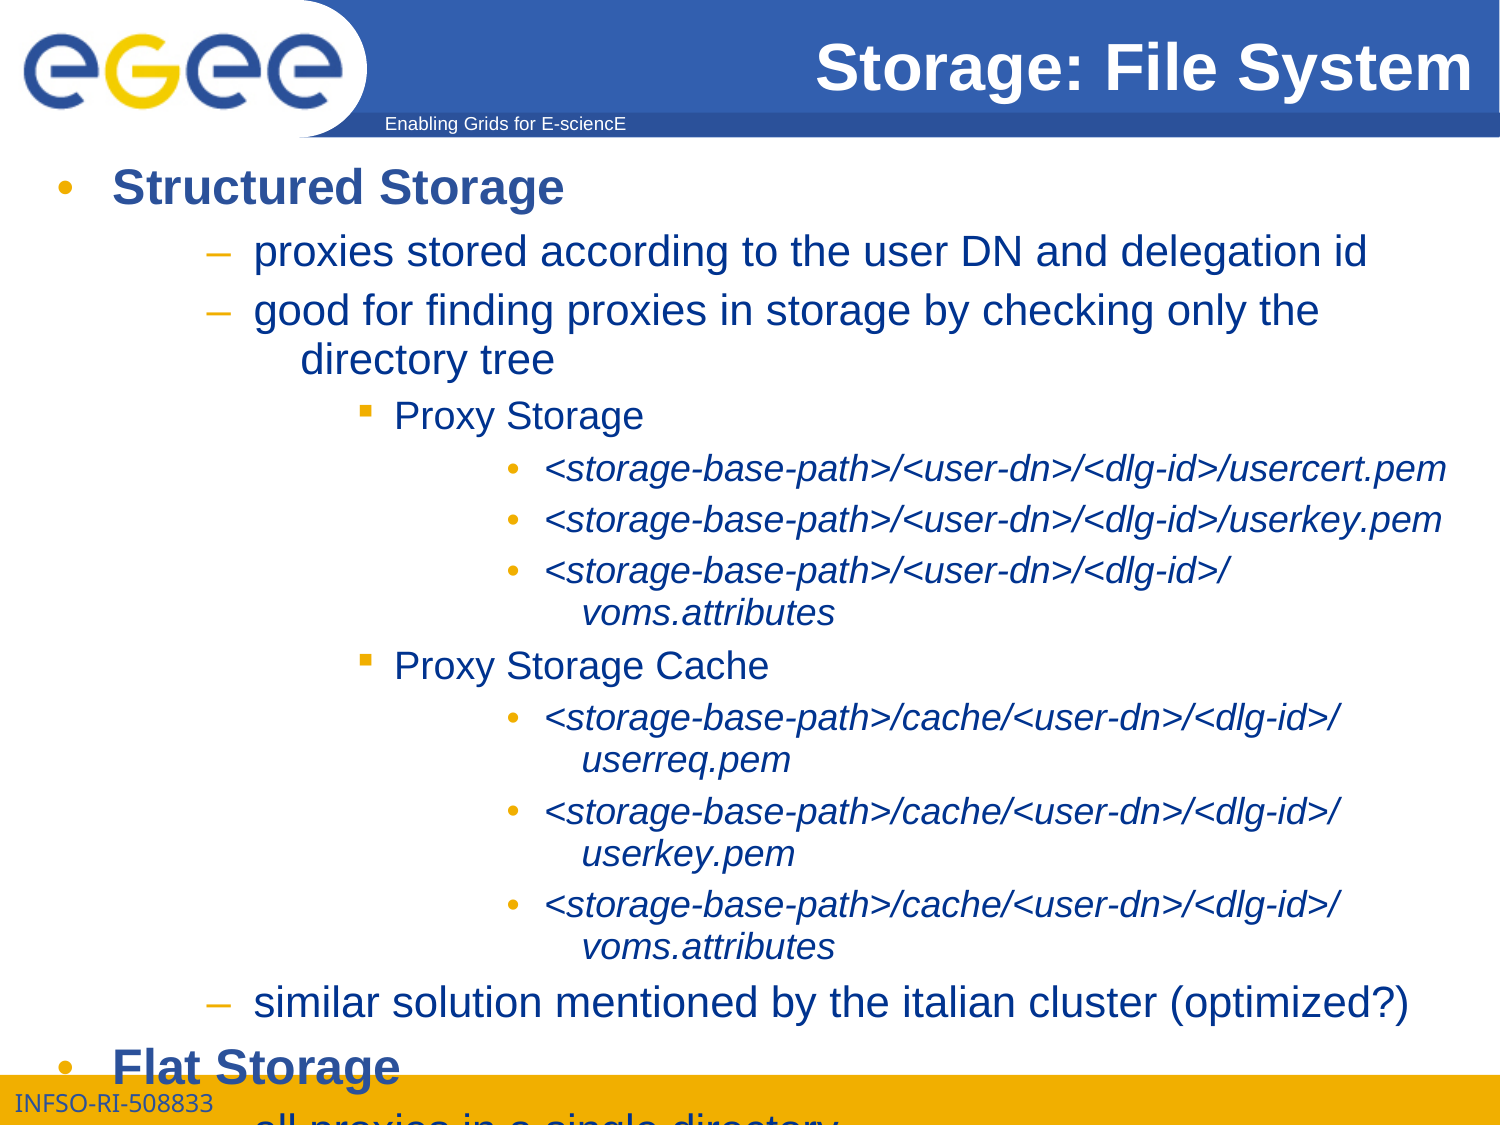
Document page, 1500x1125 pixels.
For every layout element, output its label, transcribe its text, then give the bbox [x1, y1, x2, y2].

list Structured Storage proxies stored according to the user DN and delegation id good for finding proxies in storage by checking only the directory tree Proxy Storage <storage-base-path>/<user-dn>/<dlg-id>/usercert.pem <storage-base-path>/<user-dn>/<dlg-id>/userkey.pem <storage-base-path>/<user-dn>/<dlg-id>/voms.attributes Proxy Storage Cache <storage-base-path>/cache/<user-dn>/<dlg-id>/userreq.pem <storage-base-path>/cache/<user-dn>/<dlg-id>/userkey.pem <storage-base-path>/cache/<user-dn>/<dlg-id>/voms.attributes similar solution mentioned by the italian cluster (optimized?) Flat Storage all proxies in a single directory option for software currently looking for proxies in /tmp/... [56, 159, 1466, 1051]
picture [18, 30, 349, 112]
title Storage: File System [369, 10, 1475, 124]
